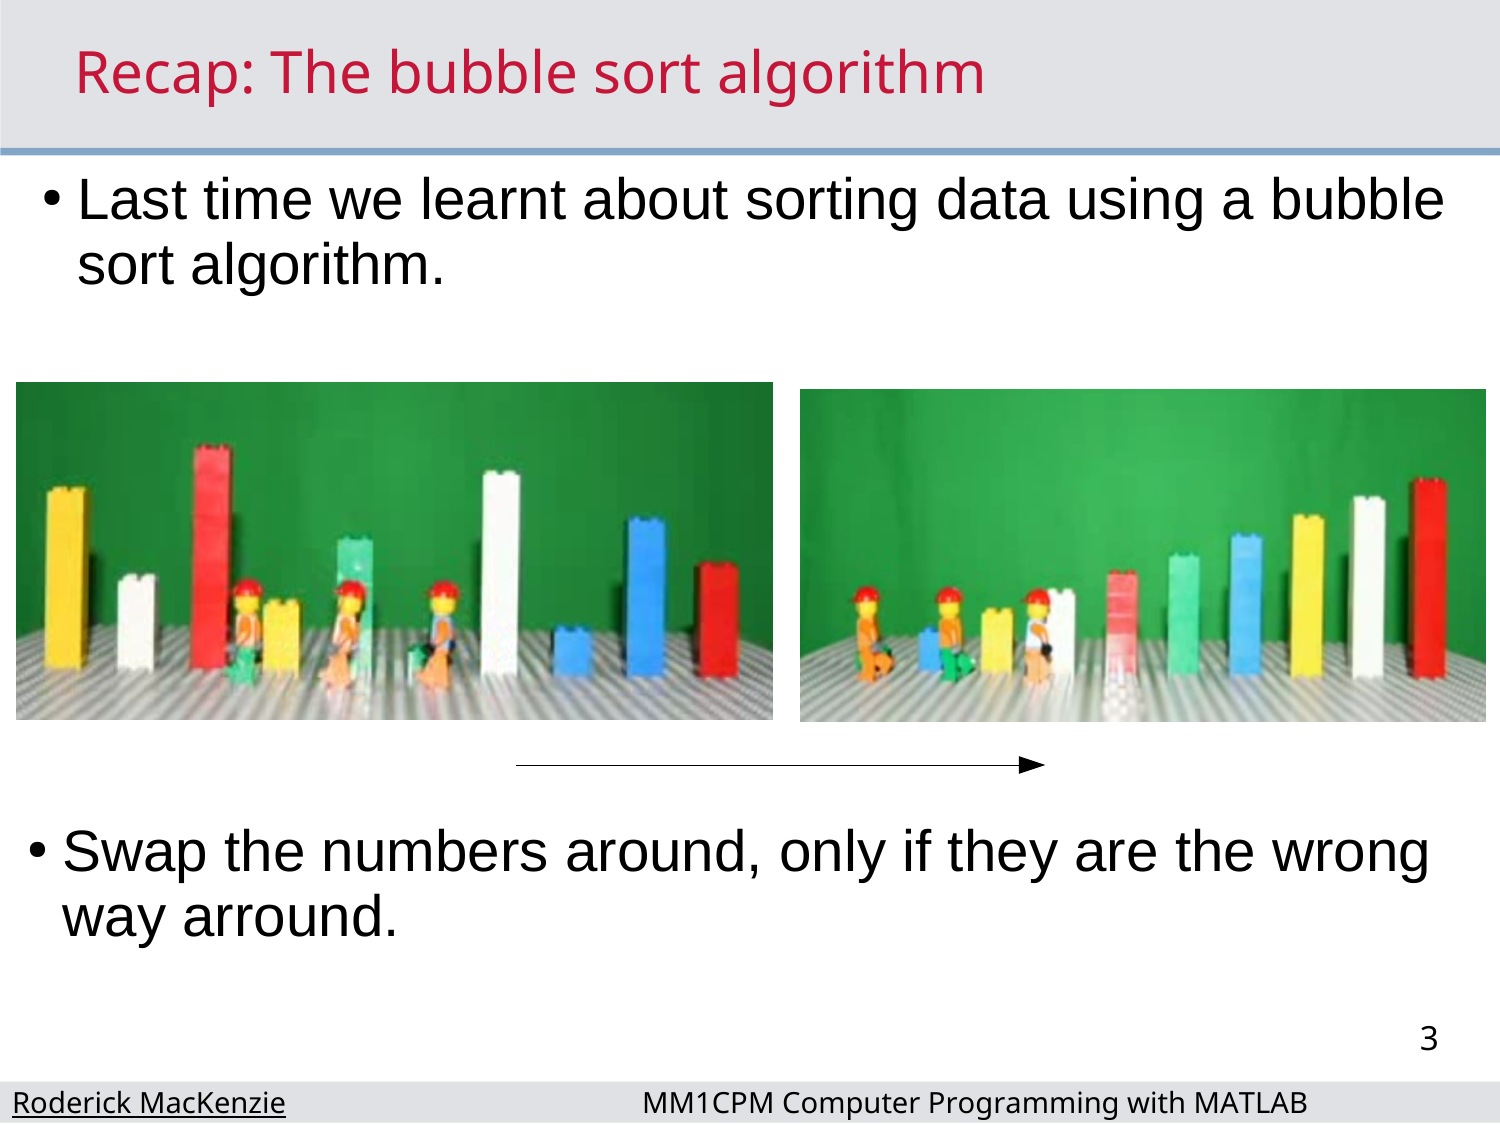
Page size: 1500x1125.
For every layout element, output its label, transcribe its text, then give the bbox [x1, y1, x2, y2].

list Swap the numbers around, only if they are the wrong way arround. [26, 818, 1500, 950]
title Recap: The bubble sort algorithm [60, 18, 1298, 124]
list Last time we learnt about sorting data using a bubble sort algorithm. [41, 166, 1465, 297]
picture [800, 389, 1486, 722]
picture [16, 382, 773, 720]
text_box <number> [1405, 1010, 1500, 1081]
